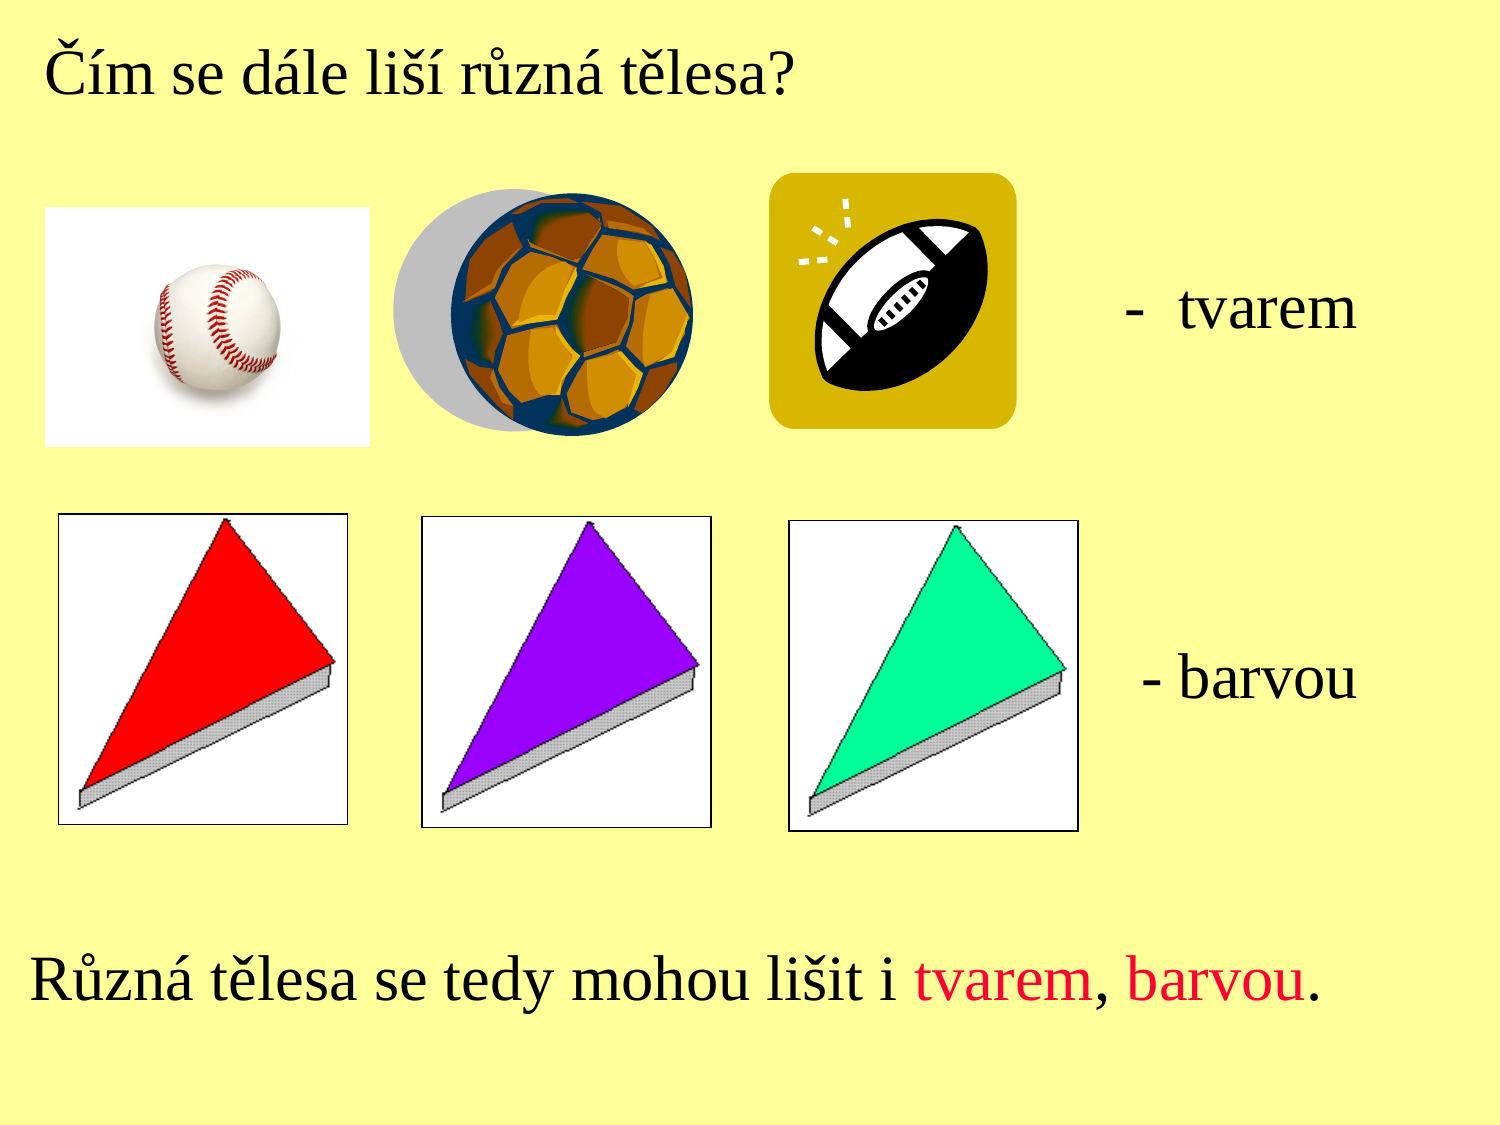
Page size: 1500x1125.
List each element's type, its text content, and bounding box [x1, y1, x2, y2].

picture [59, 514, 347, 824]
text_box Různá tělesa se tedy mohou lišit i tvarem, barvou. [14, 935, 1338, 1023]
picture [769, 172, 1017, 429]
picture [789, 521, 1078, 831]
picture [393, 189, 693, 436]
picture [45, 207, 370, 447]
text_box Čím se dále liší různá tělesa? [29, 29, 812, 117]
picture [422, 517, 711, 827]
text_box - barvou [1126, 633, 1437, 721]
text_box - tvarem [1093, 263, 1421, 351]
